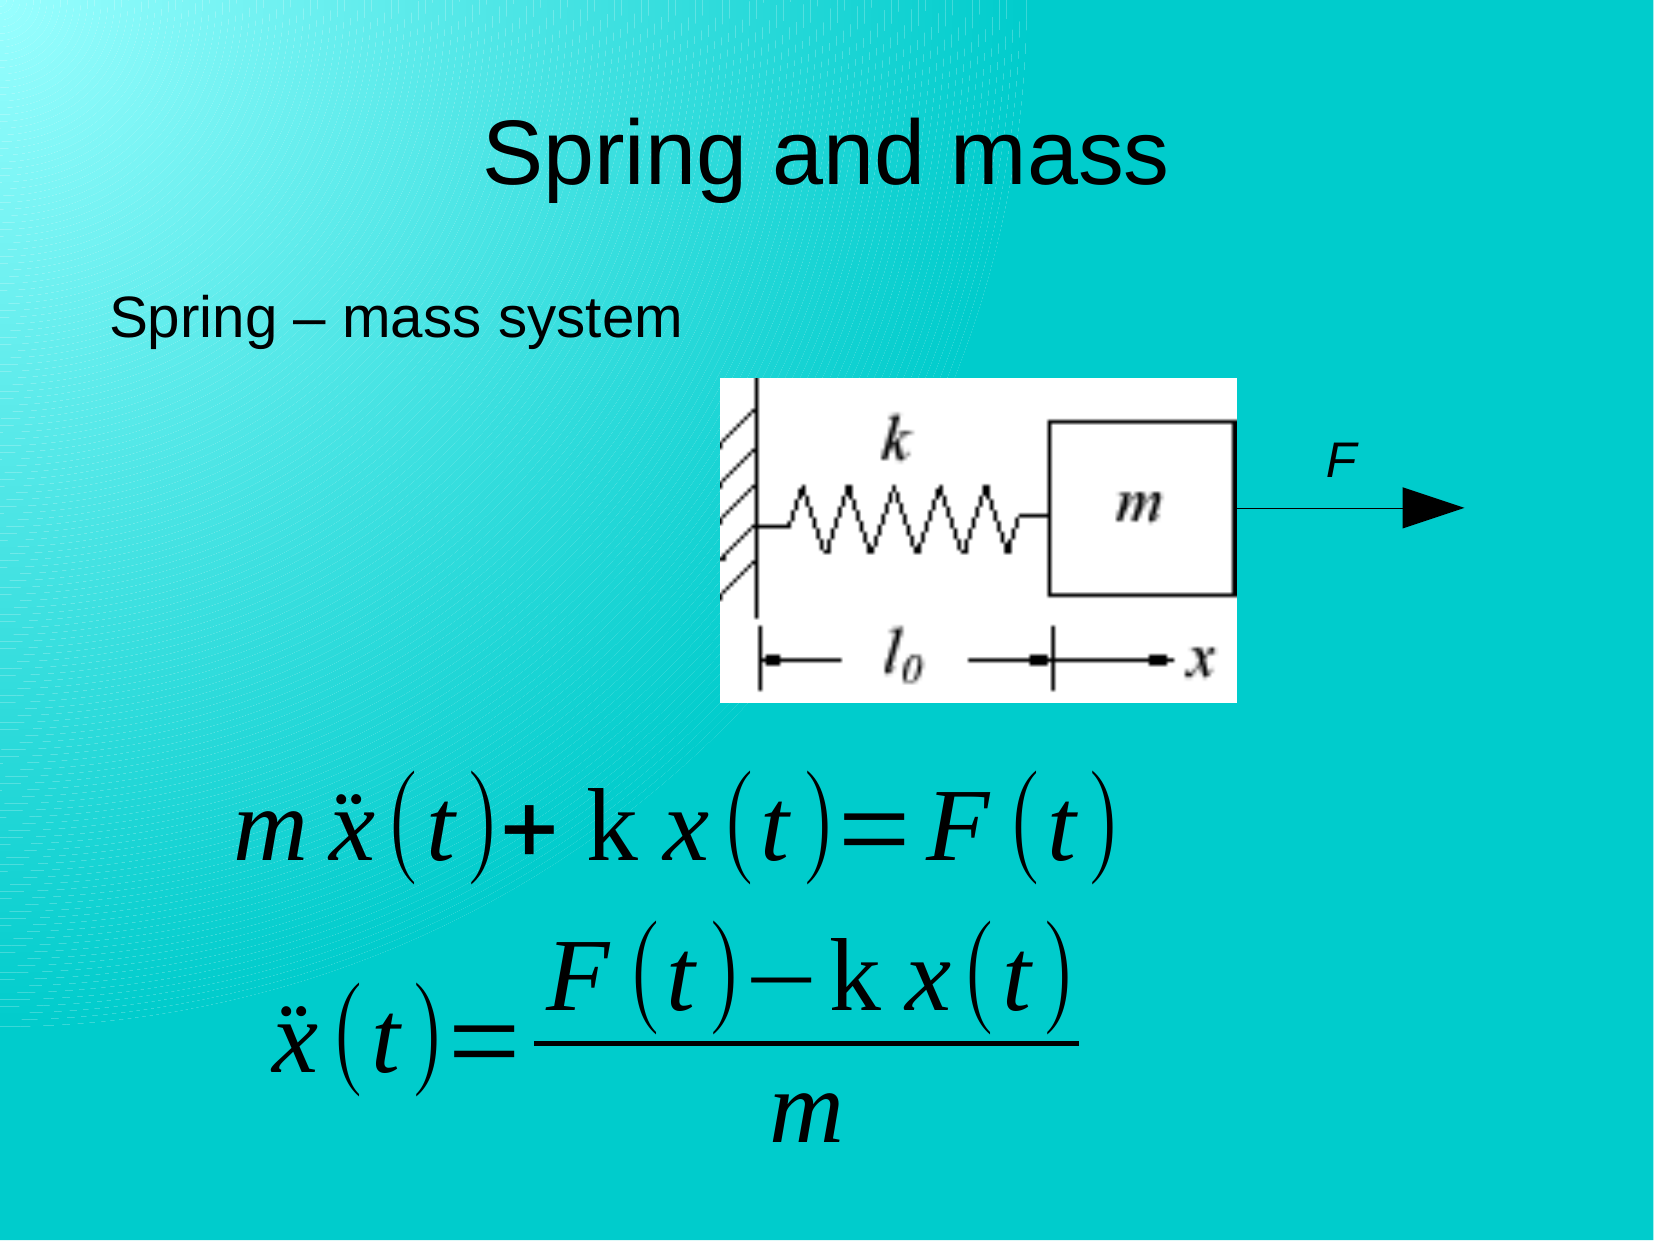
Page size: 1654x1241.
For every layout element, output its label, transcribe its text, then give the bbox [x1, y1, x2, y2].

picture [720, 378, 1237, 703]
chart [224, 767, 1129, 1166]
text_box F [1311, 425, 1465, 496]
text_box Spring – mass system [94, 277, 1571, 487]
title Spring and mass [82, 49, 1571, 257]
